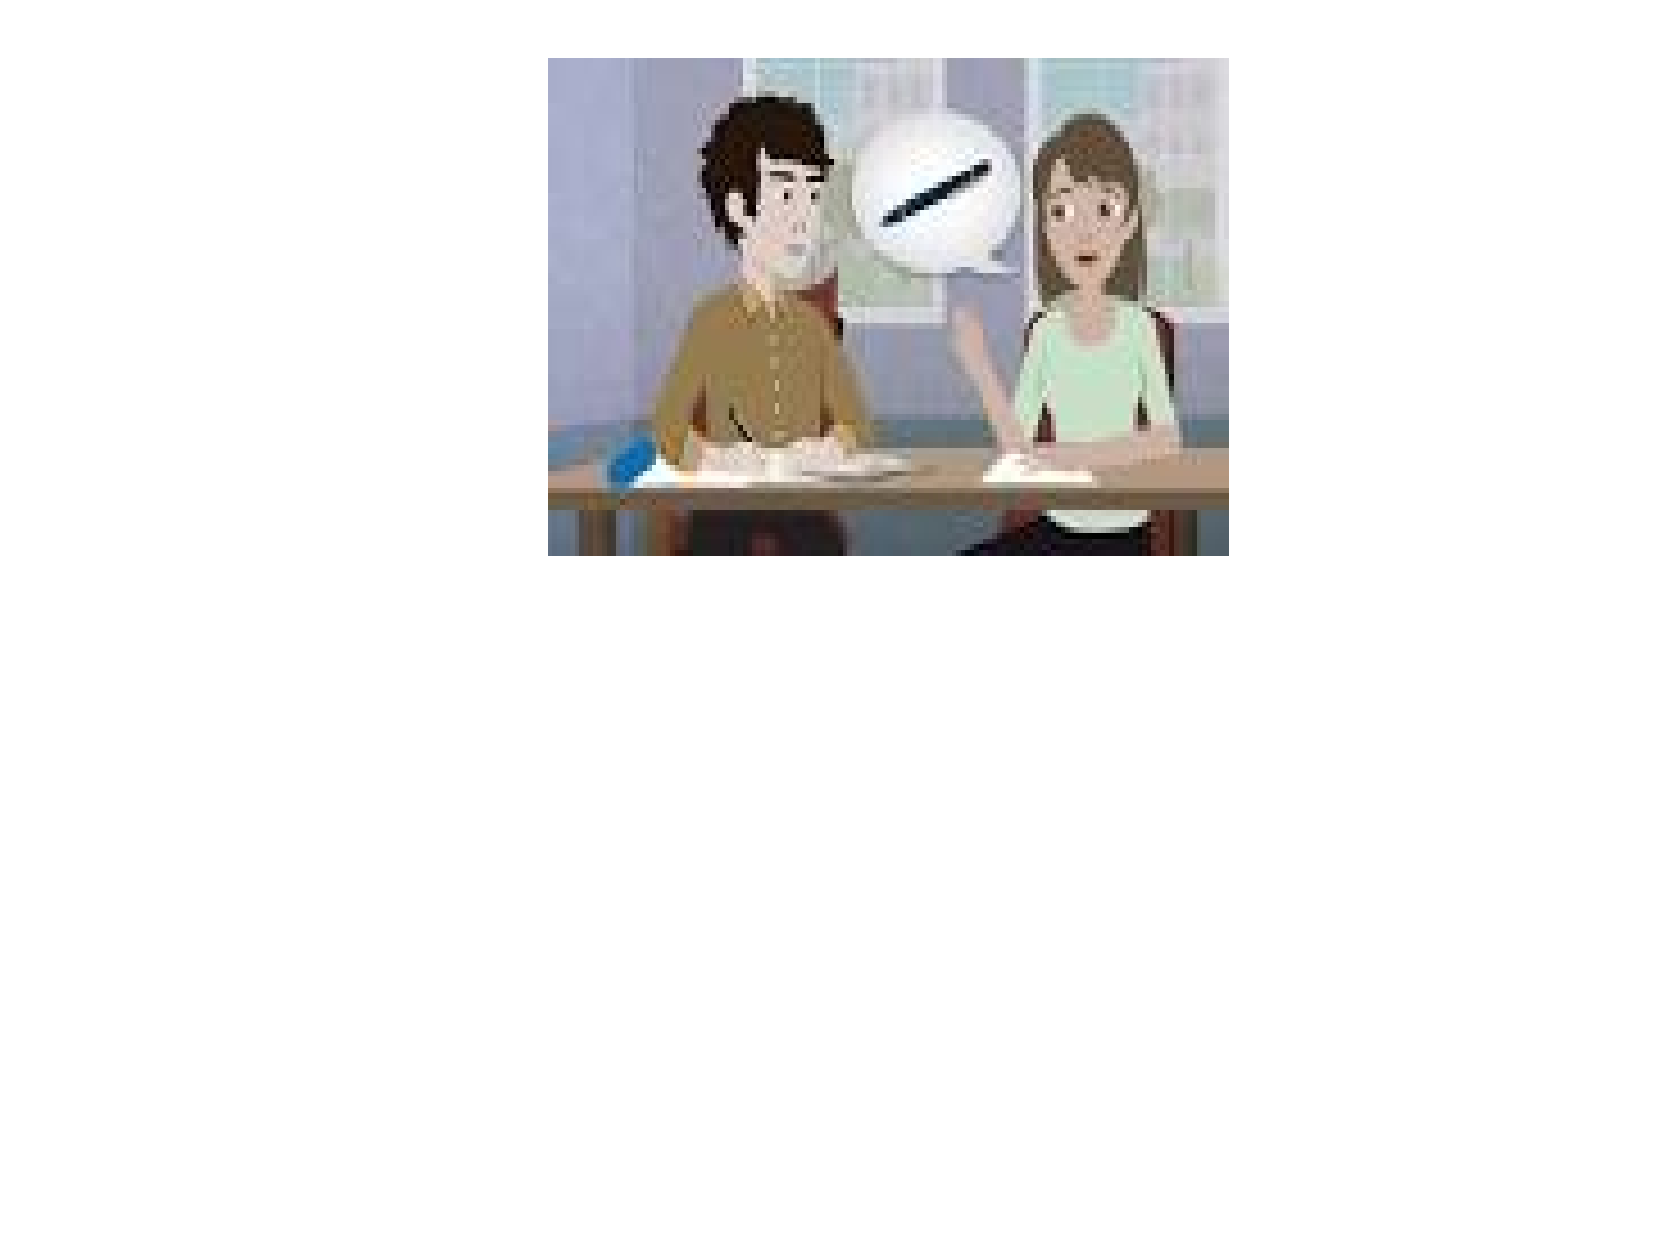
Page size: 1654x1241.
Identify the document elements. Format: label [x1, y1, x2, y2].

picture [548, 58, 1229, 556]
